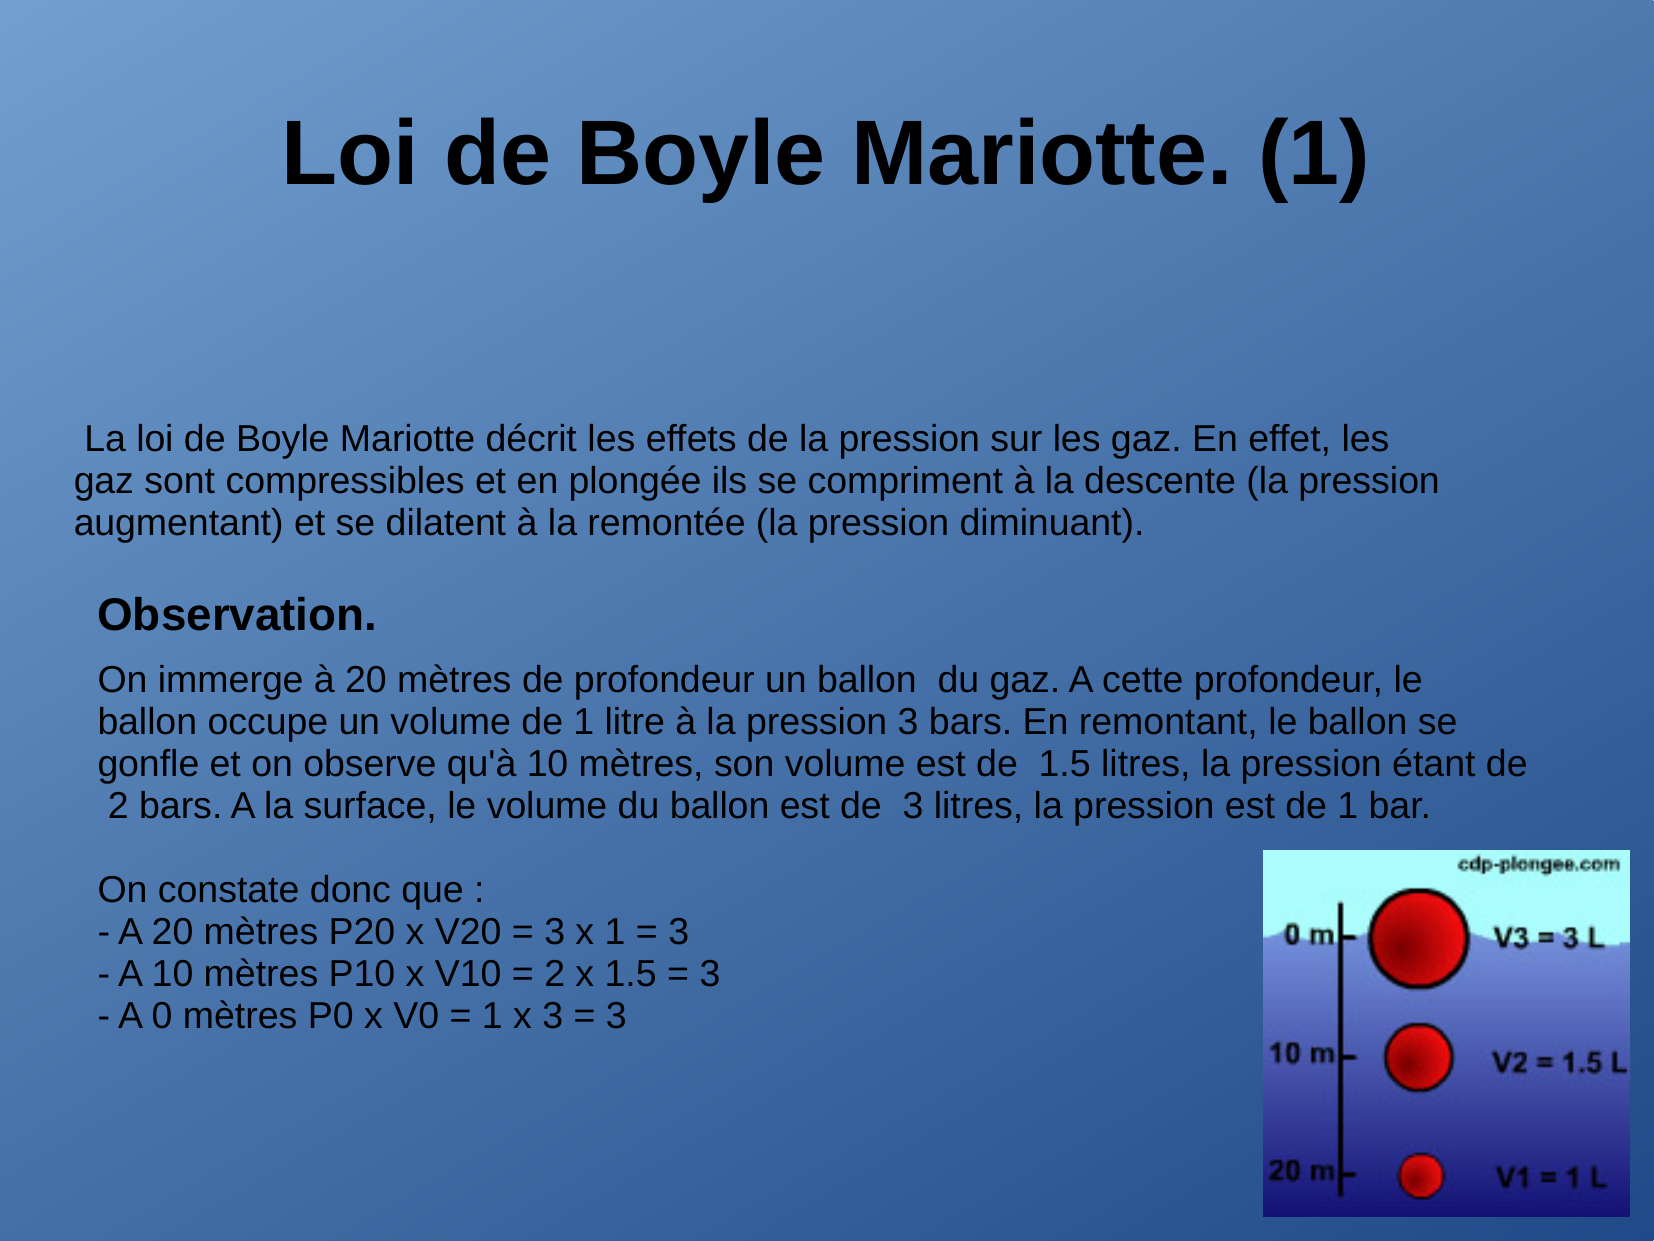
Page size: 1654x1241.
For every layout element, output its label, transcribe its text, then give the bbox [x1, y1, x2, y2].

text_box La loi de Boyle Mariotte décrit les effets de la pression sur les gaz. En effet, les gaz sont compressibles et en plongée ils se compriment à la descente (la pression augmentant) et se dilatent à la remontée (la pression diminuant). [59, 409, 1465, 550]
text_box Observation. [82, 581, 461, 650]
title Loi de Boyle Mariotte. (1) [82, 49, 1571, 257]
picture [1263, 850, 1630, 1217]
text_box On immerge à 20 mètres de profondeur un ballon du gaz. A cette profondeur, le ballon occupe un volume de 1 litre à la pression 3 bars. En remontant, le ballon se gonfle et on observe qu'à 10 mètres, son volume est de 1.5 litres, la pression étant de 2 bars. A la surface, le volume du ballon est de 3 litres, la pression est de 1 bar. On constate donc que : - A 20 mètres P20 x V20 = 3 x 1 = 3 - A 10 mètres P10 x V10 = 2 x 1.5 = 3 - A 0 mètres P0 x V0 = 1 x 3 = 3 [82, 650, 1548, 1040]
